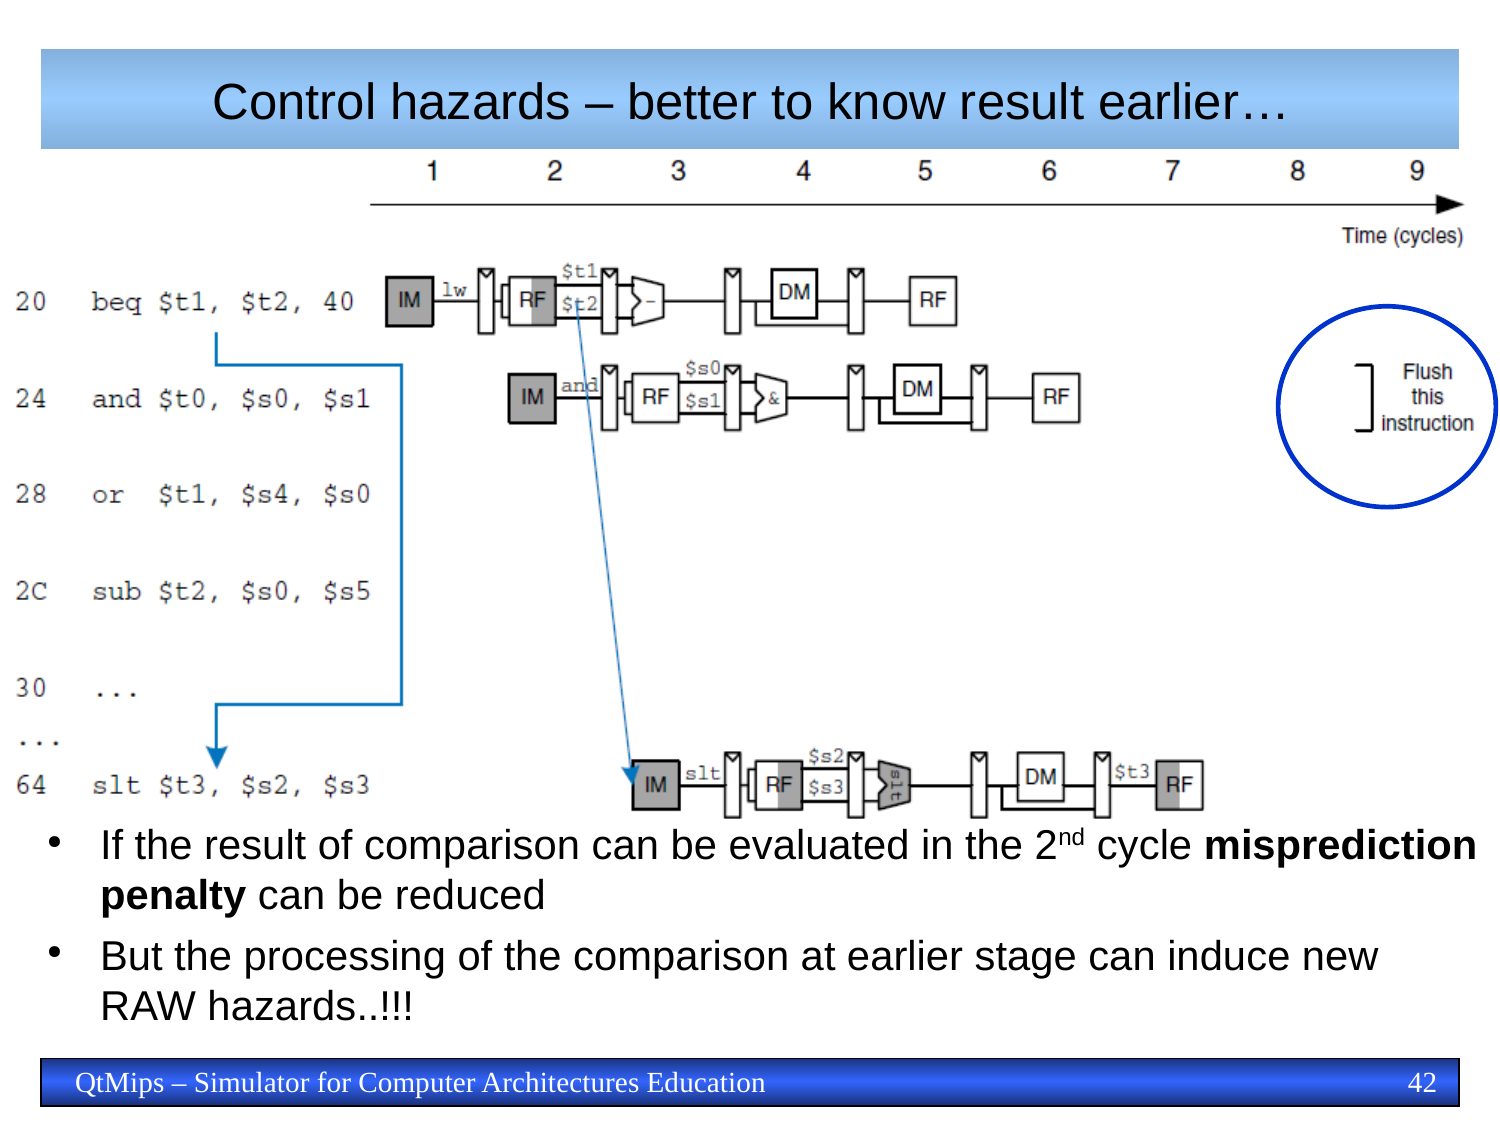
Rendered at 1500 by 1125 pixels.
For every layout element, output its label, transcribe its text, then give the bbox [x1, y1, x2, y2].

list If the result of comparison can be evaluated in the 2nd cycle misprediction penalty can be reduced But the processing of the comparison at earlier stage can induce new RAW hazards..!!! [14, 810, 1500, 1040]
title Control hazards – better to know result earlier… [41, 49, 1459, 149]
picture [0, 151, 1500, 844]
